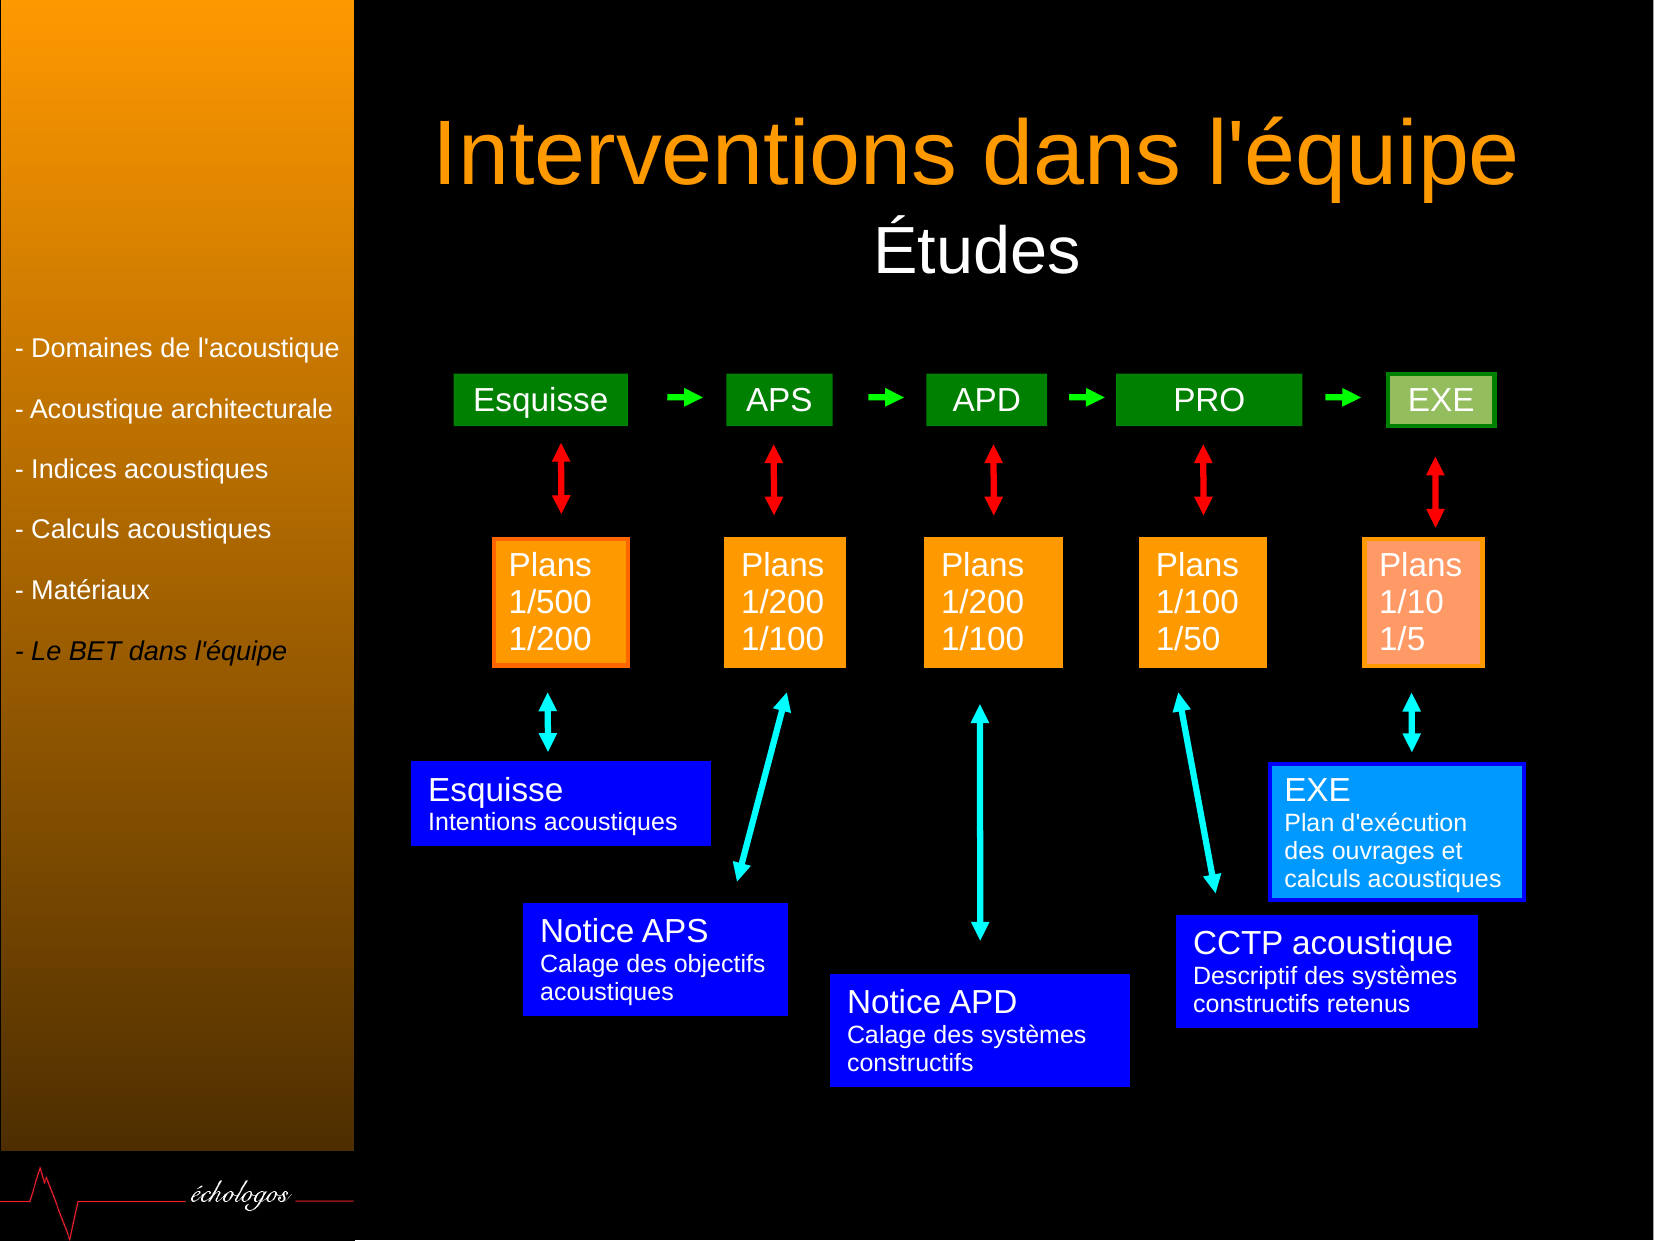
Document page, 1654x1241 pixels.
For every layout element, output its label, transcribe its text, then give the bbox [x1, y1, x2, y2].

text_box EXE [1388, 373, 1495, 427]
text_box - Domaines de l'acoustique - Acoustique architecturale - Indices acoustiques - Calculs acoustiques - Matériaux - Le BET dans l'équipe [0, 325, 355, 755]
text_box Plans 1/200 1/100 [926, 538, 1061, 666]
title Interventions dans l'équipe [383, 56, 1571, 206]
text_box EXE Plan d'exécution des ouvrages et calculs acoustiques [1269, 763, 1524, 901]
text_box APD [926, 373, 1048, 427]
text_box APS [726, 373, 833, 427]
picture [0, 1166, 355, 1241]
text_box Plans 1/500 1/200 [493, 538, 628, 666]
text_box Notice APS Calage des objectifs acoustiques [525, 905, 786, 1014]
text_box Esquisse [453, 373, 628, 427]
text_box PRO [1116, 373, 1303, 427]
text_box Études [383, 206, 1571, 294]
text_box Esquisse Intentions acoustiques [413, 763, 709, 844]
text_box CCTP acoustique Descriptif des systèmes constructifs retenus [1178, 917, 1477, 1026]
text_box Plans1/200 1/100 [726, 538, 845, 666]
text_box Notice APD Calage des systèmes constructifs [832, 976, 1128, 1085]
text_box Plans1/100 1/50 [1141, 538, 1266, 666]
text_box Plans1/10 1/5 [1364, 539, 1483, 666]
